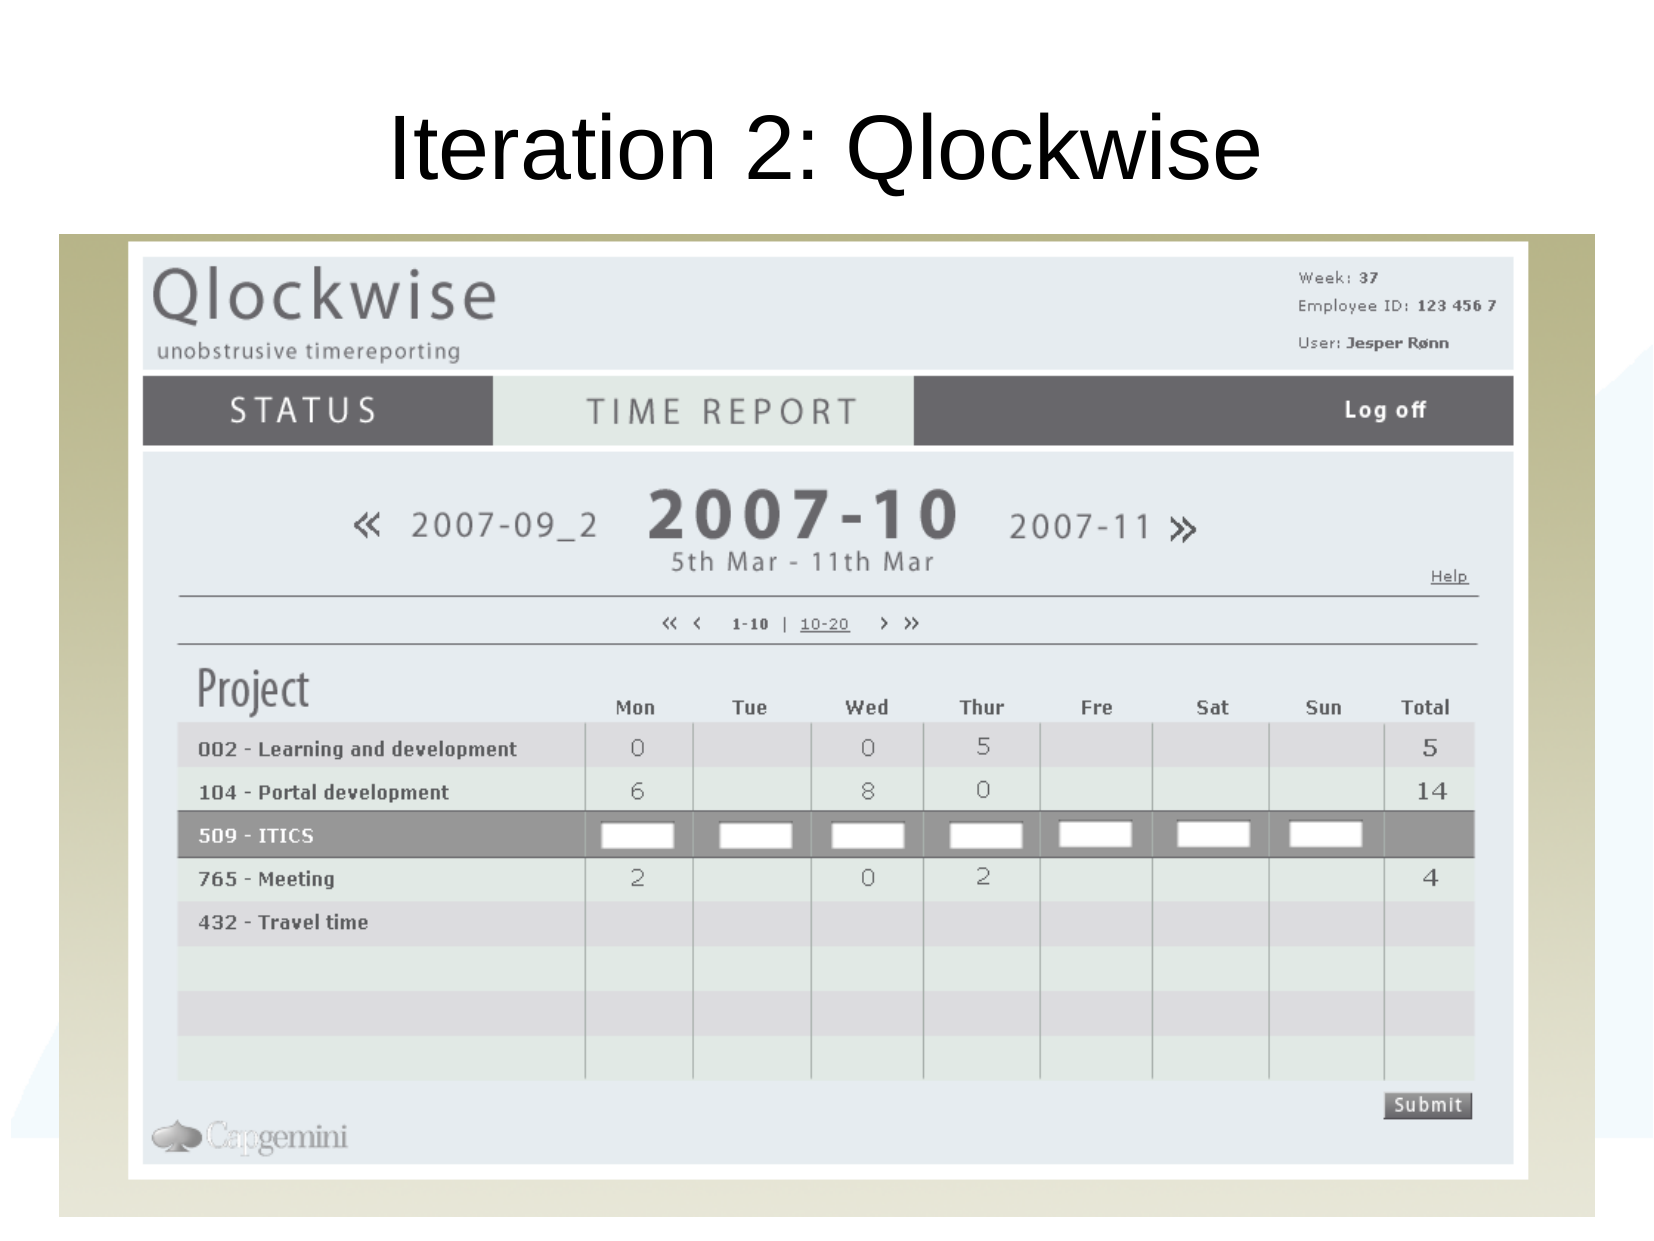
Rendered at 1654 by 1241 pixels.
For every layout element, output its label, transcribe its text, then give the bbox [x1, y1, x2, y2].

title Iteration 2: Qlockwise [82, 49, 1571, 234]
picture [11, 0, 1653, 1231]
